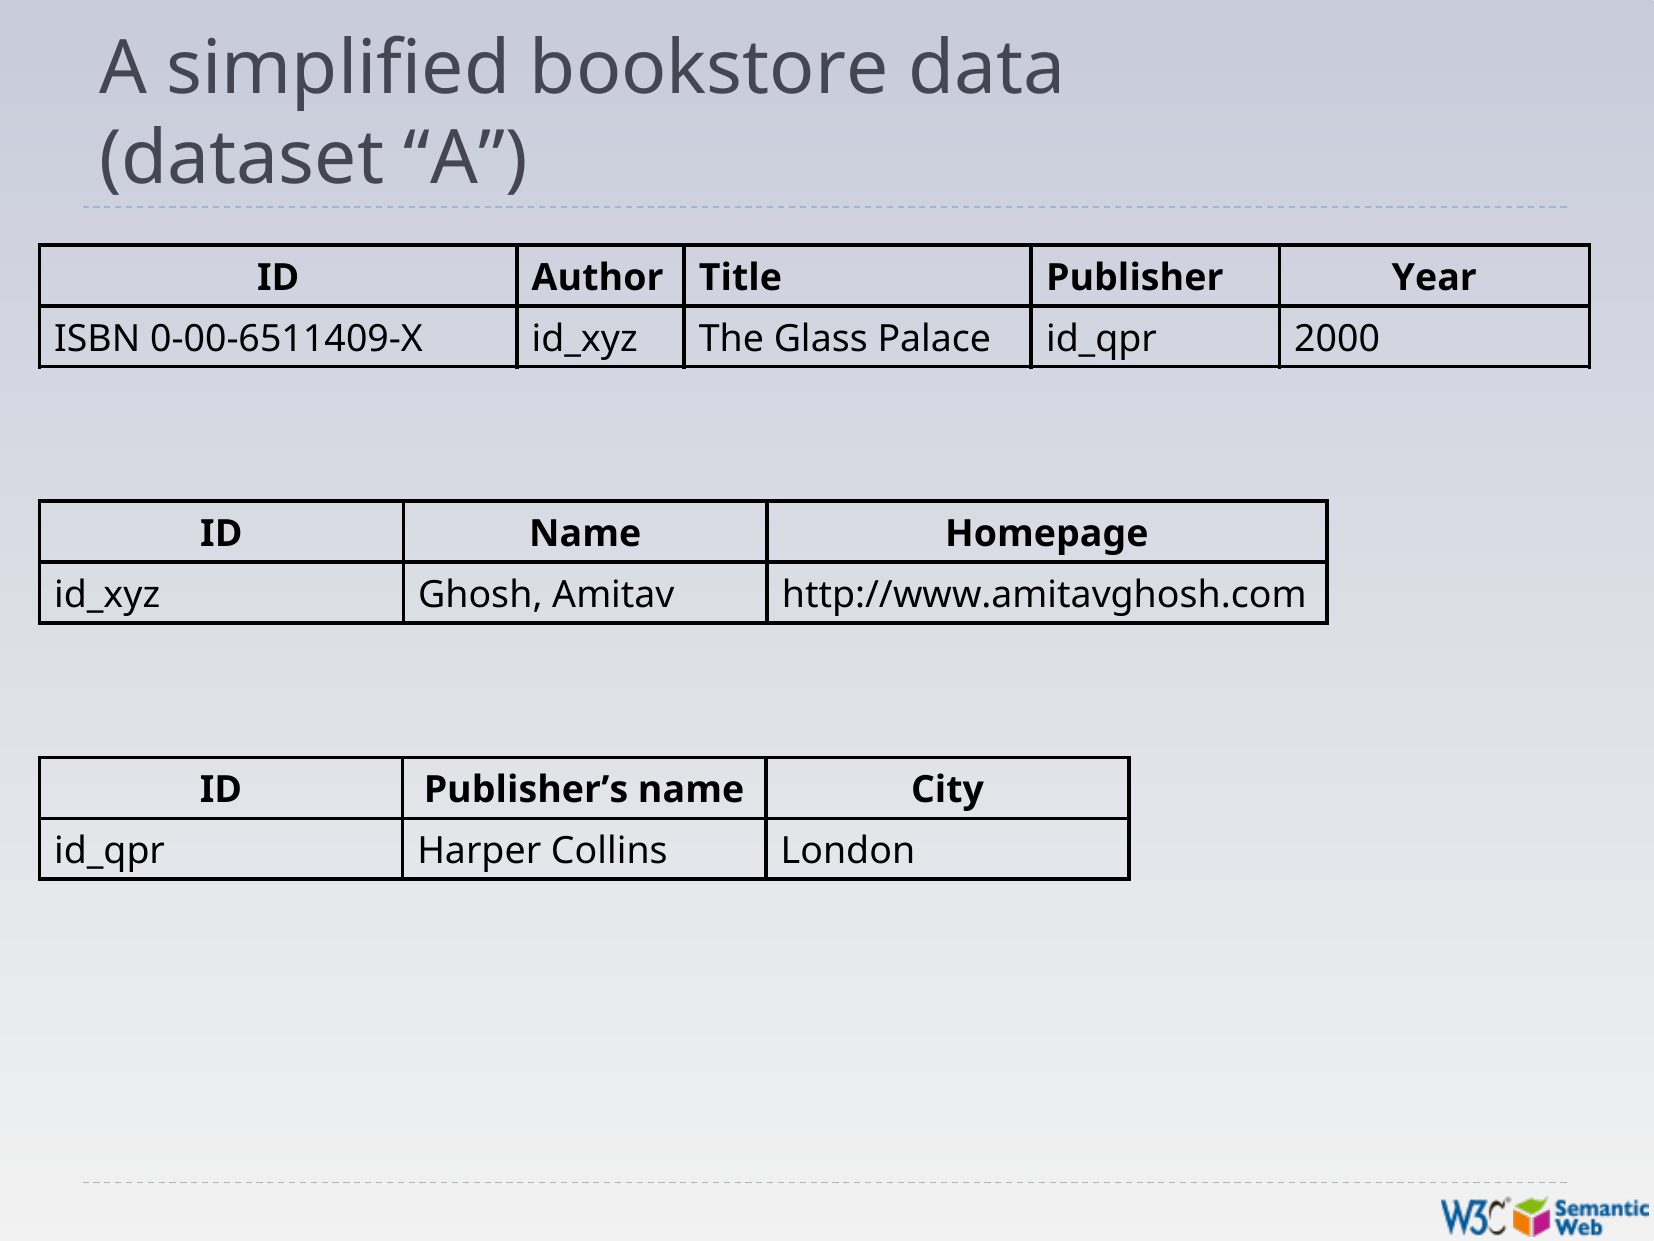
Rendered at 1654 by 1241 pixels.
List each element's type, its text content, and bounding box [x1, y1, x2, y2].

table_cell id_qpr [41, 820, 401, 877]
table_cell id_xyz [41, 564, 402, 621]
table_cell Harper Collins [404, 820, 764, 877]
title A simplified bookstore data (dataset “A”) [82, 12, 1572, 207]
picture [1441, 1195, 1649, 1237]
table_header Name [405, 503, 765, 560]
table_cell id_xyz [519, 308, 682, 365]
table_header Author [519, 247, 682, 304]
table_header Title [686, 247, 1029, 304]
table_header Homepage [769, 503, 1325, 560]
table_header Publisher [1033, 247, 1278, 304]
table_cell ISBN 0-00-6511409-X [41, 308, 515, 365]
table_header Publisher’s name [404, 759, 764, 817]
table_cell 2000 [1281, 308, 1588, 365]
table_cell London [768, 820, 1127, 877]
table_cell The Glass Palace [686, 308, 1029, 365]
table_header ID [41, 247, 515, 304]
table_cell Ghosh, Amitav [405, 564, 765, 621]
table_header ID [41, 759, 401, 817]
table_cell id_qpr [1033, 308, 1278, 365]
table_header Year [1281, 247, 1588, 304]
table_header ID [41, 503, 402, 560]
table_header City [768, 759, 1127, 817]
table_cell http://www.amitavghosh.com [769, 564, 1325, 621]
